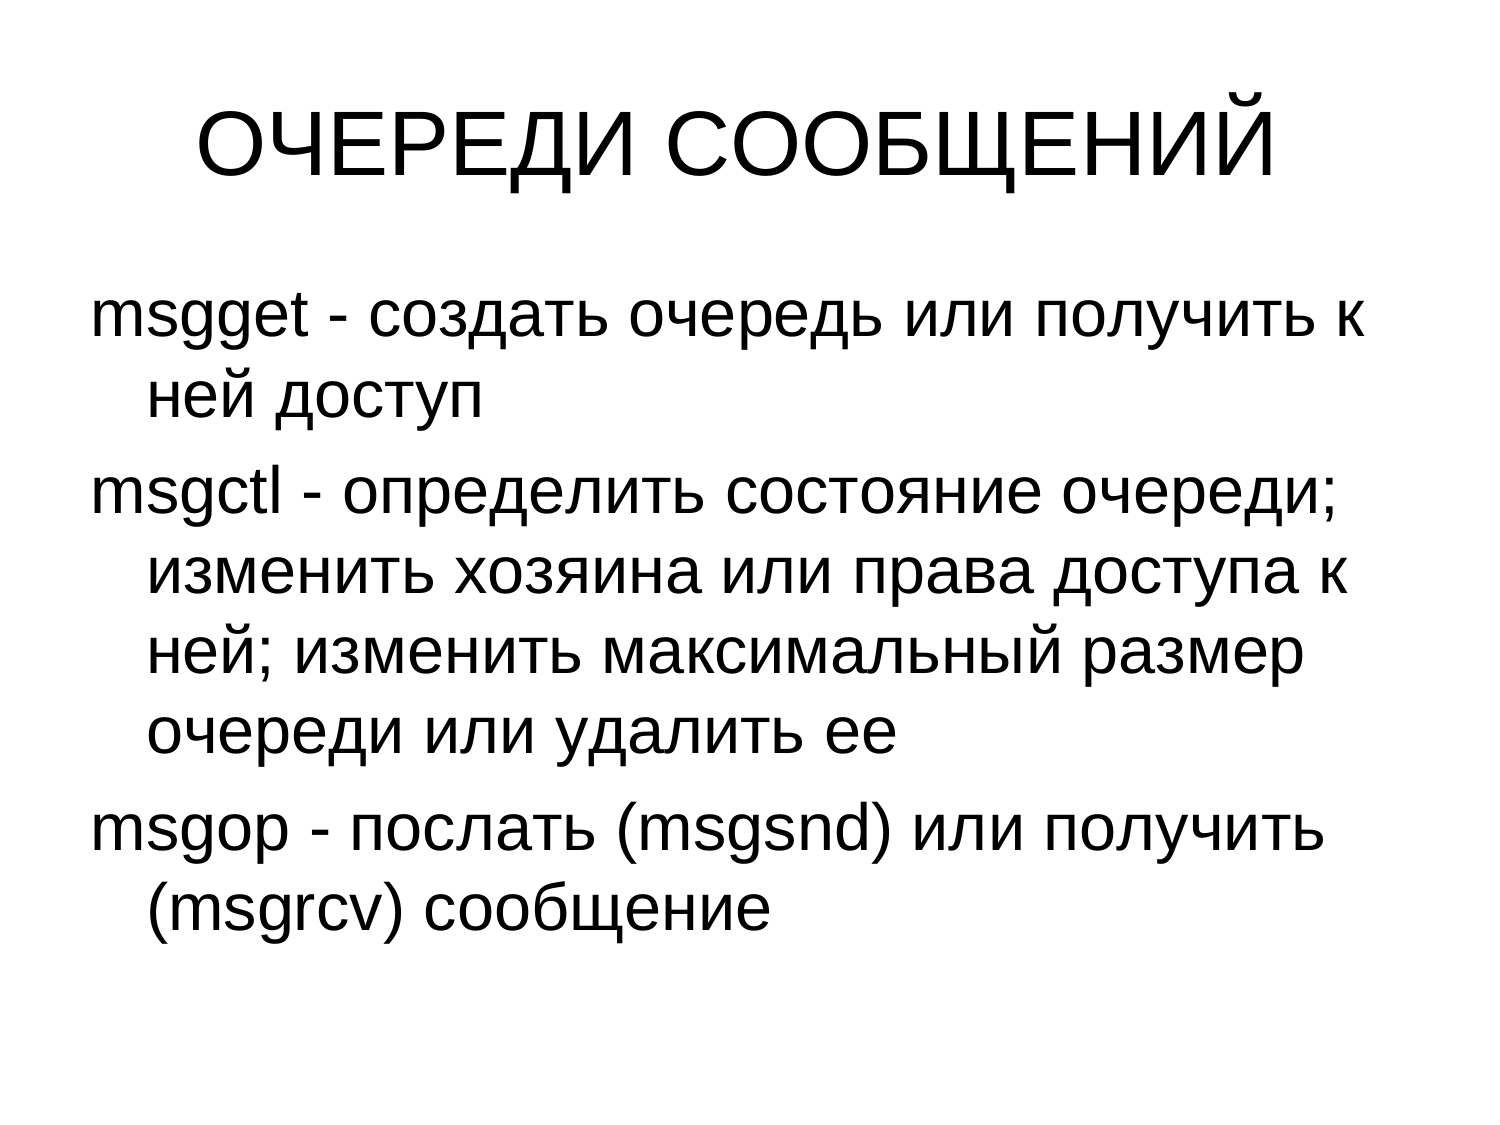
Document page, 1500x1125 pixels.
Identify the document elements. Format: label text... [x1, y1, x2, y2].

title ОЧЕРЕДИ СООБЩЕНИЙ [75, 45, 1426, 233]
list msgget - создать очередь или получить к ней доступ msgctl - определить состояние очереди; изменить хозяина или права доступа к ней; изменить максимальный размер очереди или удалить ее msgop - послать (msgsnd) или получить (msgrcv) сообщение [75, 262, 1426, 1005]
